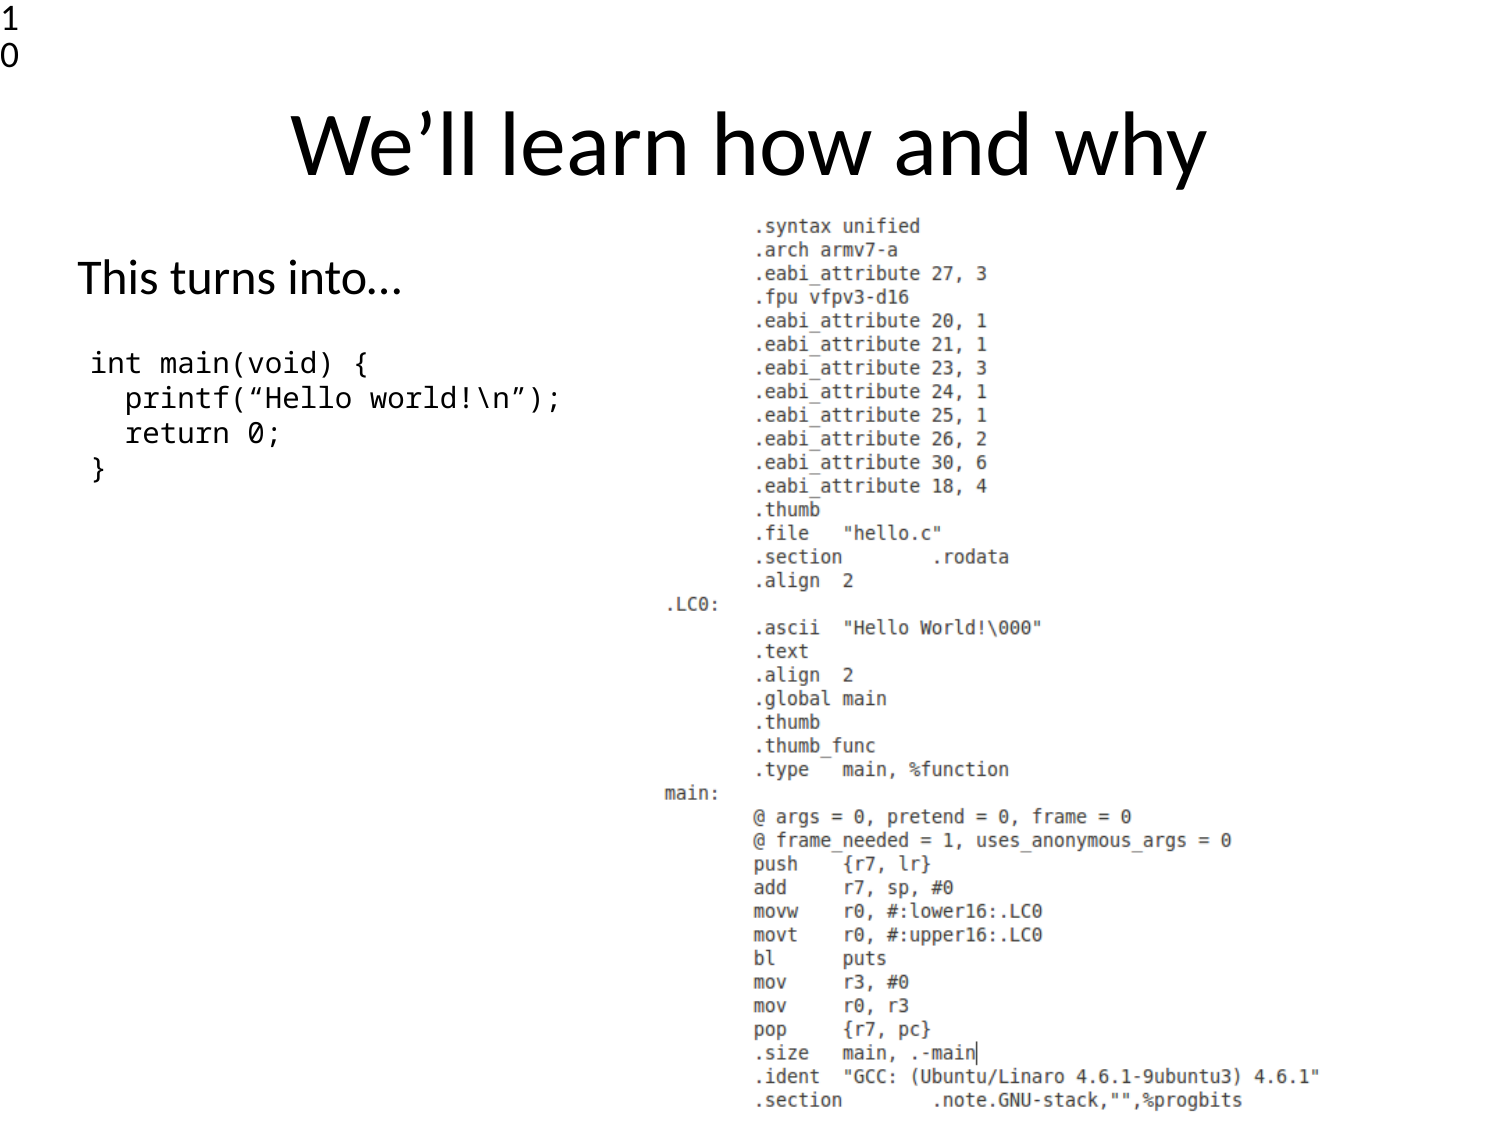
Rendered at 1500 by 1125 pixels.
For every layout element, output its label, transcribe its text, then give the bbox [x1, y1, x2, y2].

picture [662, 313, 1325, 1125]
text_box int main(void) { printf(“Hello world!\n”); return 0; } [75, 337, 775, 493]
picture [662, 233, 1325, 237]
text_box This turns into… [62, 237, 1438, 313]
title We’ll learn how and why [75, 45, 1425, 233]
